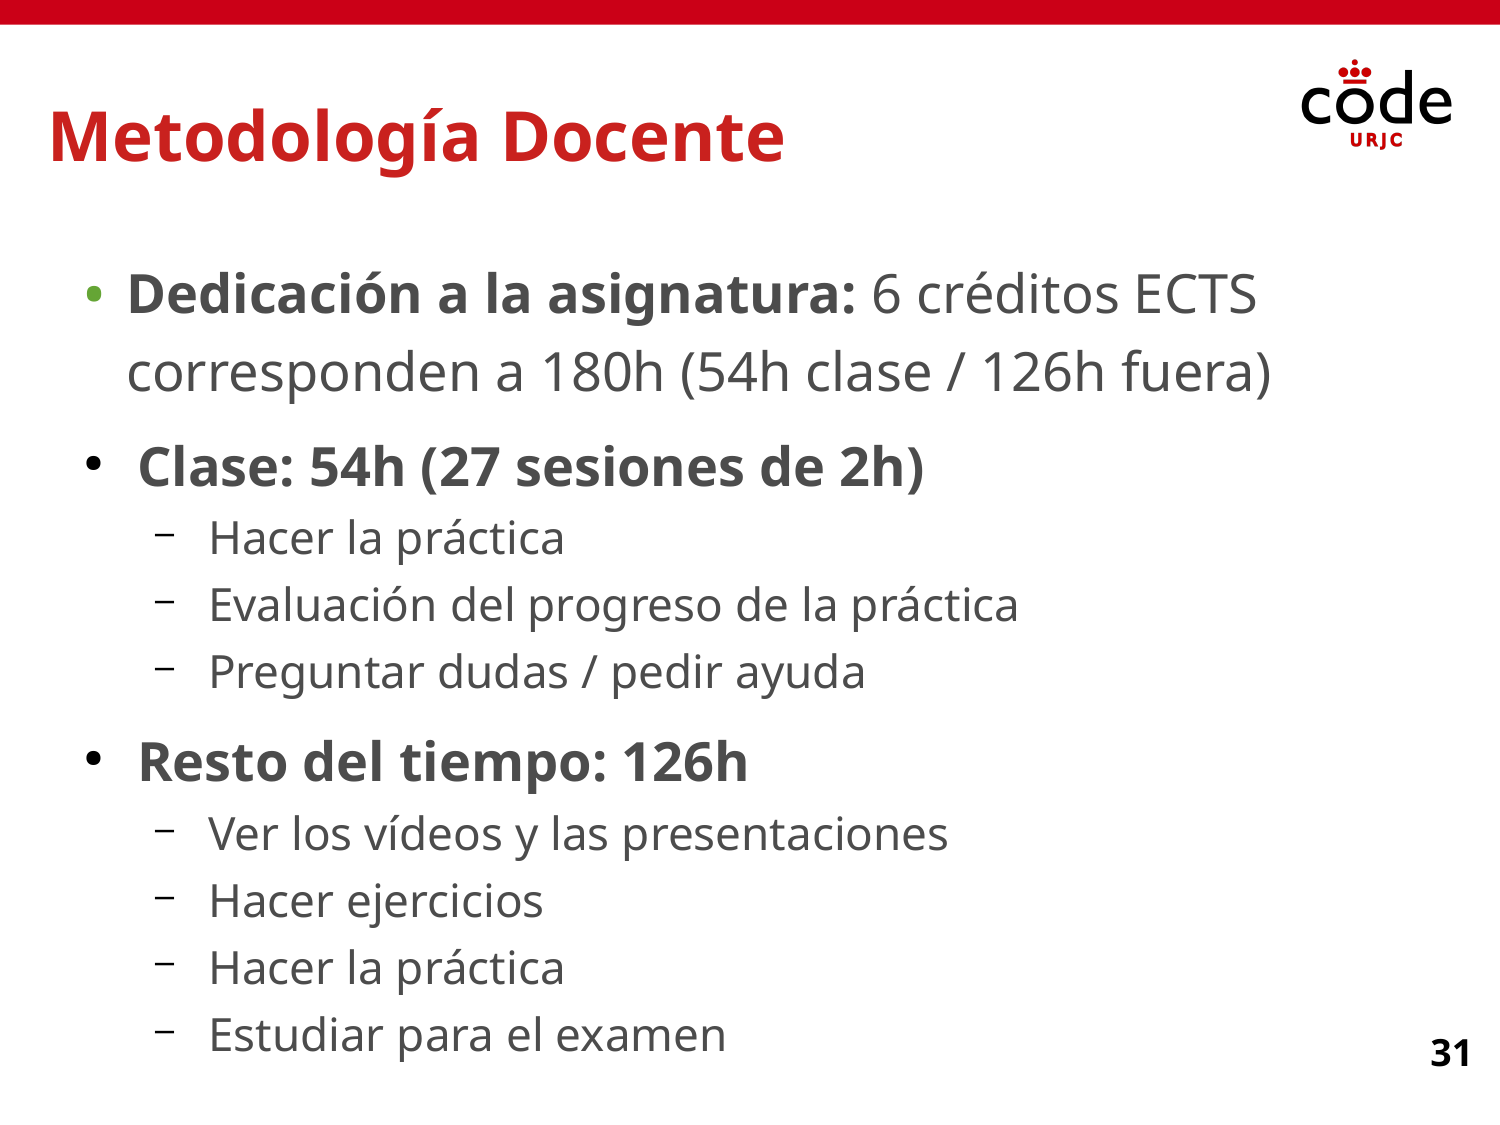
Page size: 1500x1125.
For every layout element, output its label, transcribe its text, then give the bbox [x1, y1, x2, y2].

picture [1284, 50, 1468, 161]
list Dedicación a la asignatura: 6 créditos ECTS corresponden a 180h (54h clase / 126h fuera) Clase: 54h (27 sesiones de 2h) Hacer la práctica Evaluación del progreso de la práctica Preguntar dudas / pedir ayuda Resto del tiempo: 126h Ver los vídeos y las presentaciones Hacer ejercicios Hacer la práctica Estudiar para el examen [51, 239, 1436, 993]
title Metodología Docente [32, 79, 1383, 189]
